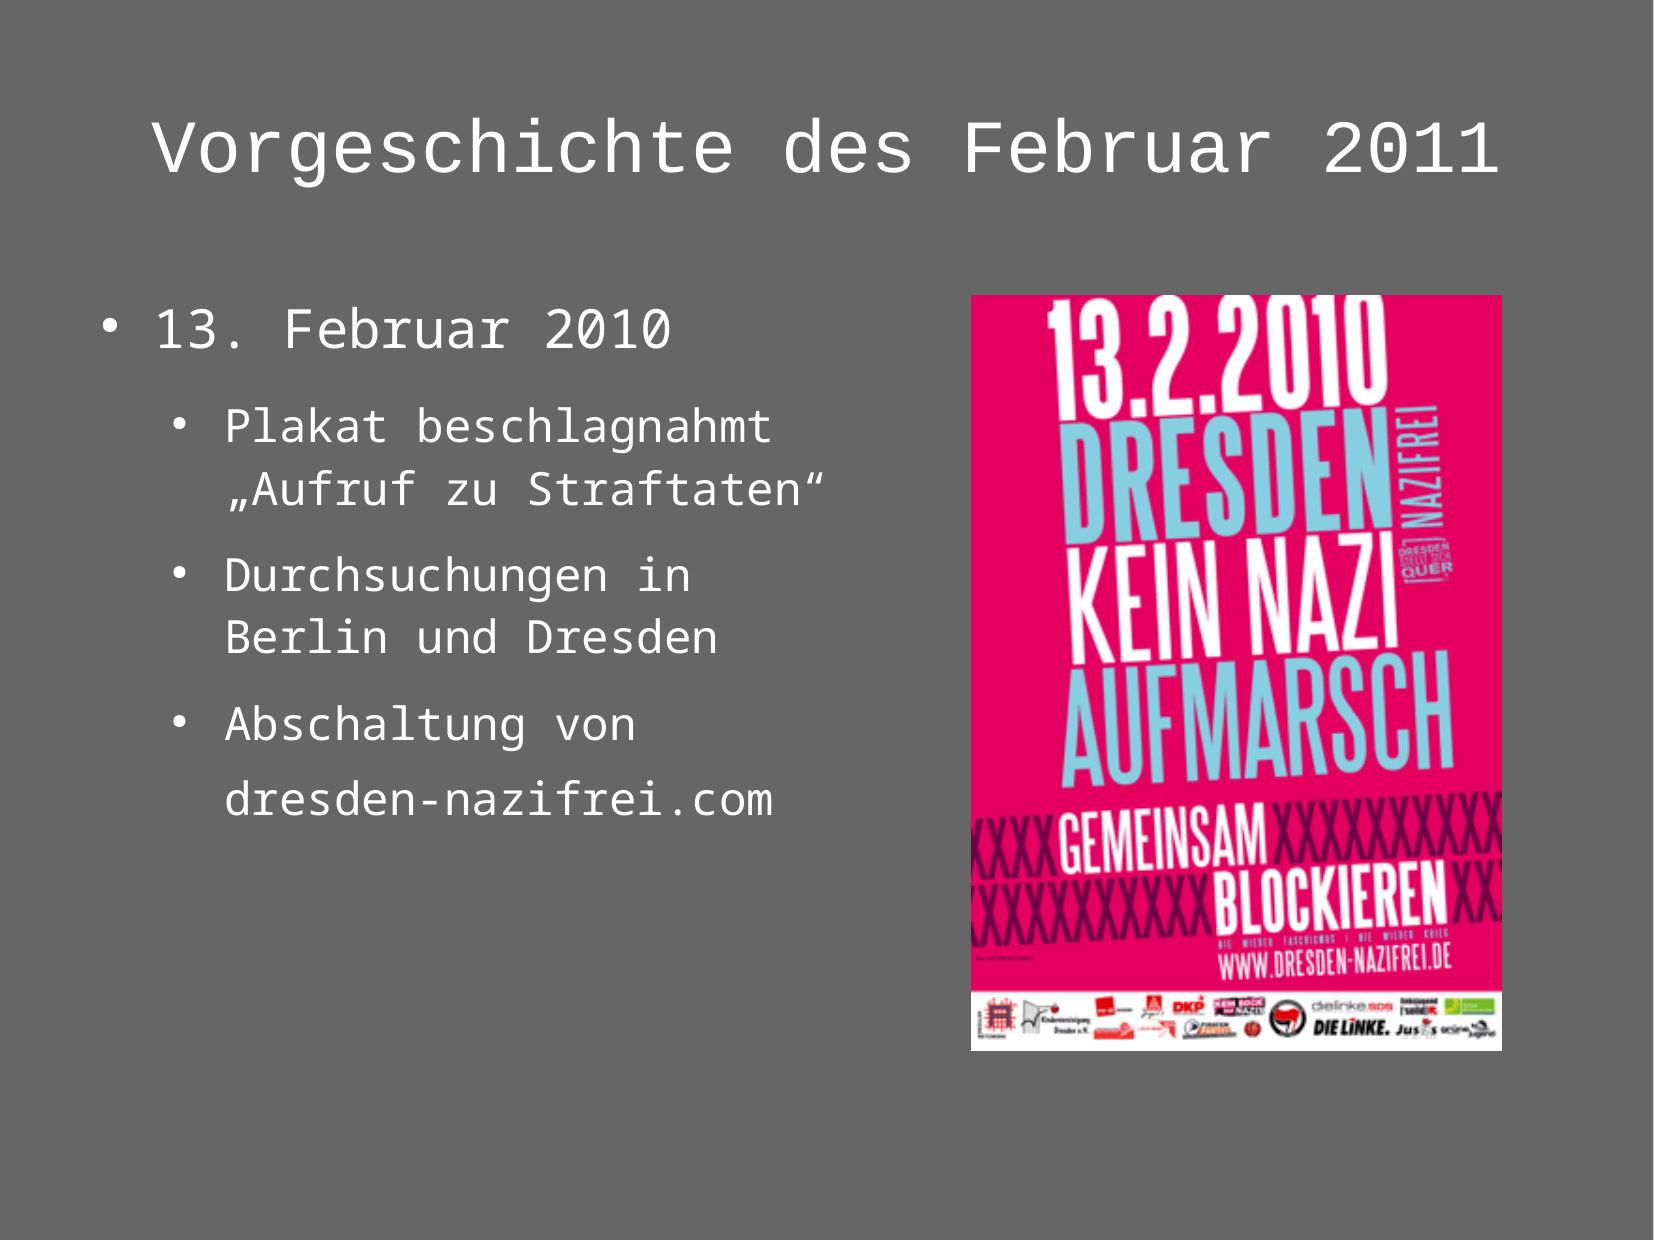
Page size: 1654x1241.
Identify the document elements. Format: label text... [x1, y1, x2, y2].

title Vorgeschichte des Februar 2011 [82, 49, 1571, 257]
picture [971, 295, 1502, 1051]
list 13. Februar 2010 Plakat beschlagnahmt „Aufruf zu Straftaten“ Durchsuchungen in Berlin und Dresden Abschaltung von dresden-nazifrei.com [82, 290, 1571, 1109]
